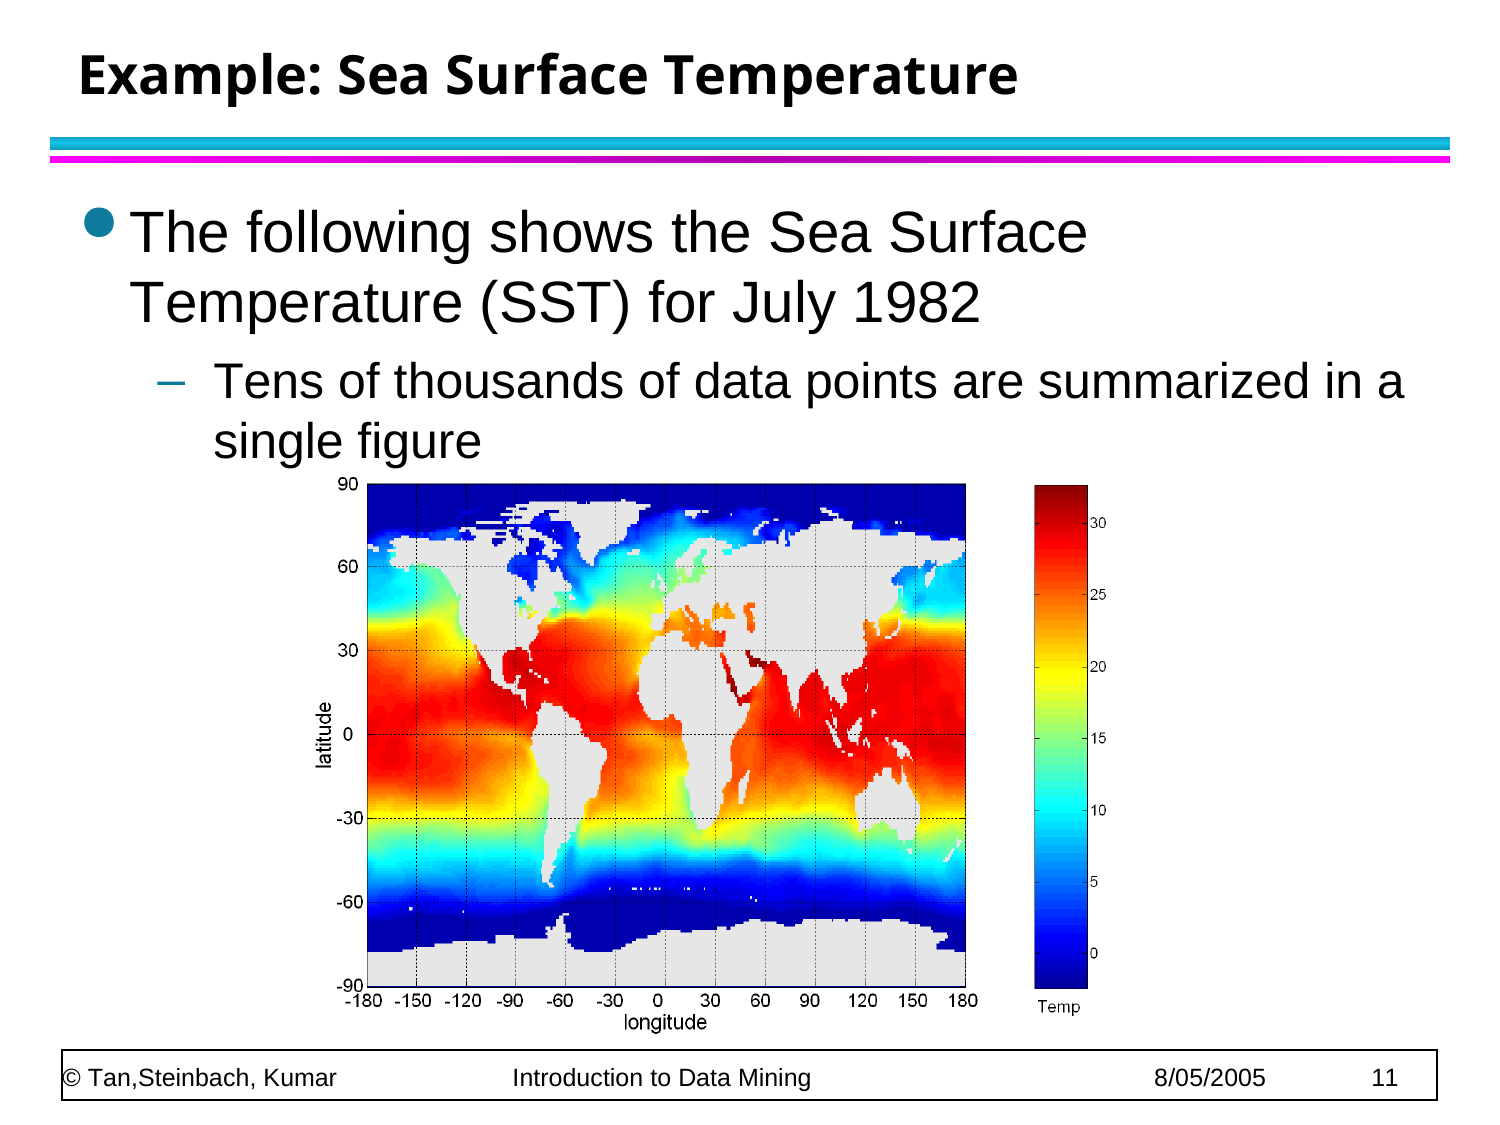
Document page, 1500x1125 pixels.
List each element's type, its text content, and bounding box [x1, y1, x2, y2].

title Example: Sea Surface Temperature [62, 22, 1421, 113]
list The following shows the Sea Surface Temperature (SST) for July 1982 Tens of thousands of data points are summarized in a single figure [67, 187, 1450, 1038]
